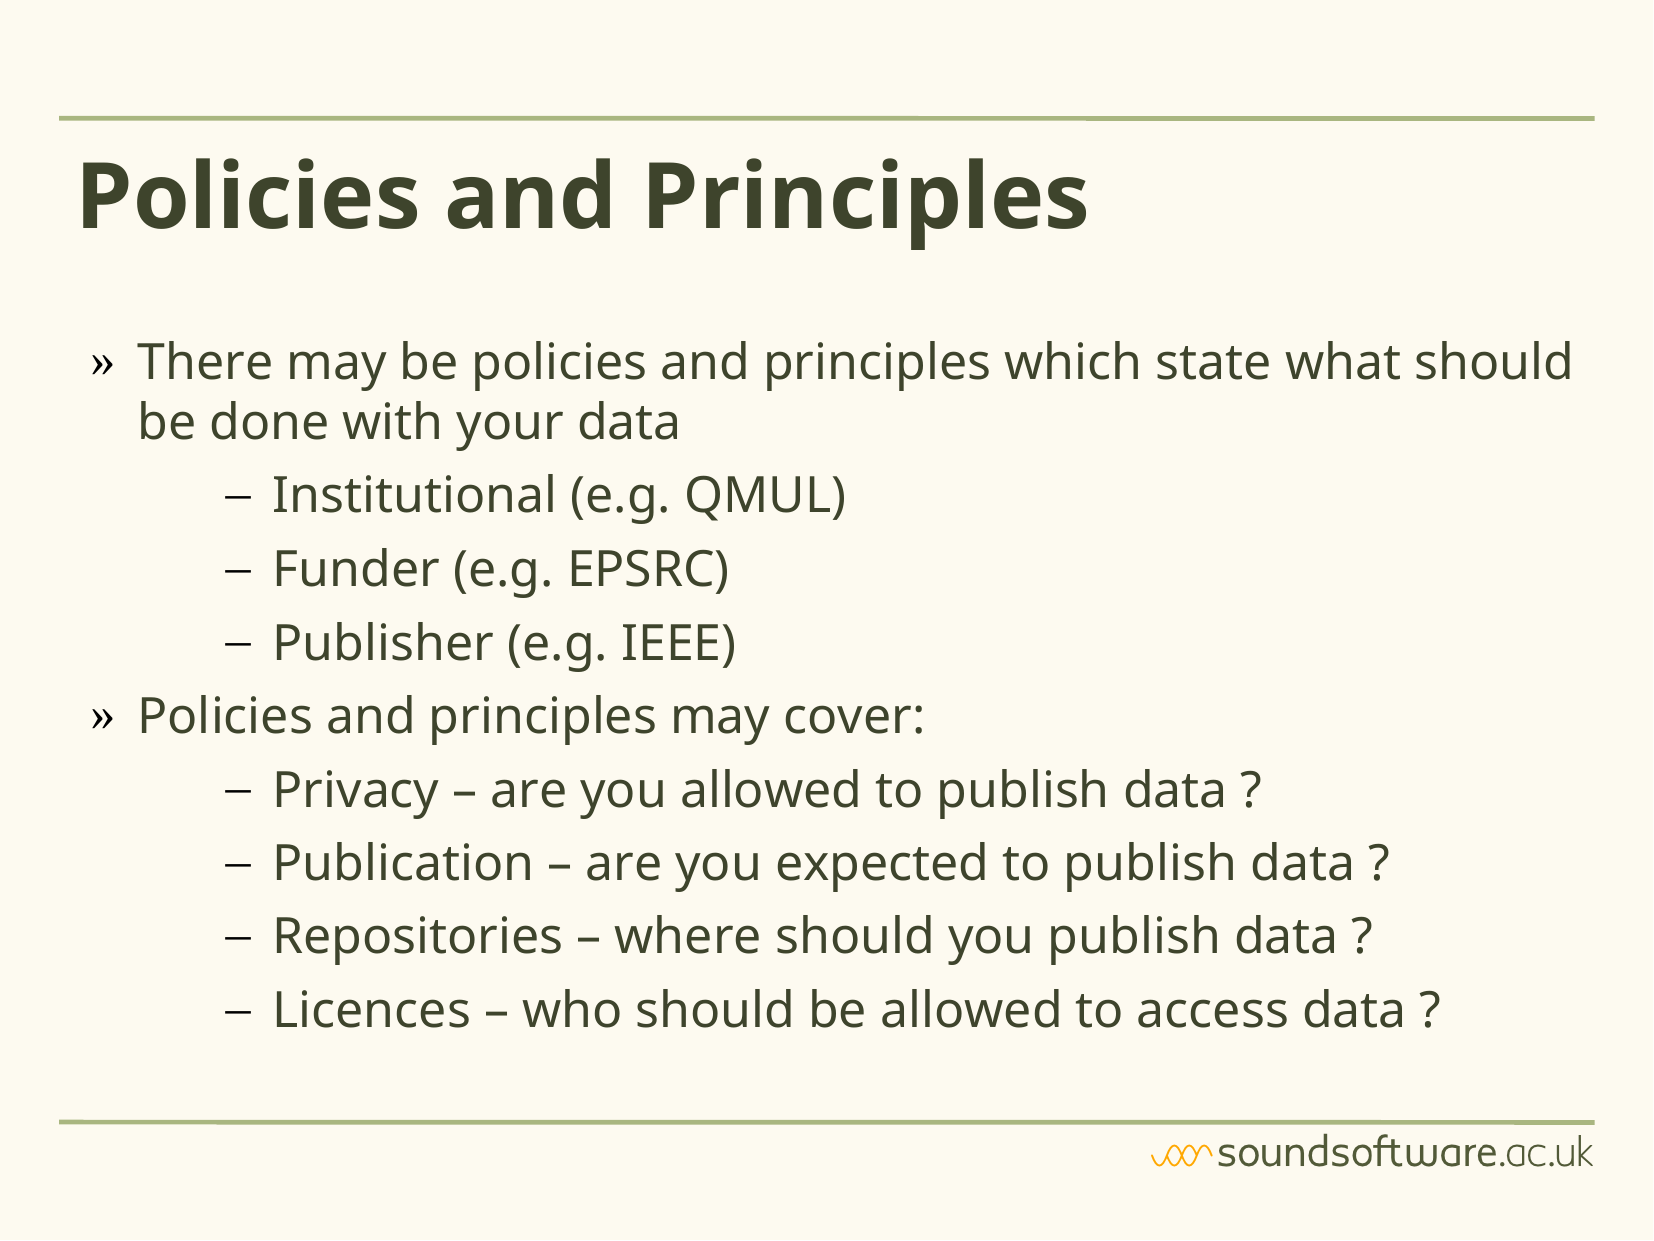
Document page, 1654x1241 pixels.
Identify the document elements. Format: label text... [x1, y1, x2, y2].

picture [1151, 1140, 1593, 1167]
list There may be policies and principles which state what should be done with your data Institutional (e.g. QMUL) Funder (e.g. EPSRC) Publisher (e.g. IEEE) Policies and principles may cover: Privacy – are you allowed to publish data ? Publication – are you expected to publish data ? Repositories – where should you publish data ? Licences – who should be allowed to access data ? [59, 321, 1594, 1140]
title Policies and Principles [59, 109, 1594, 274]
